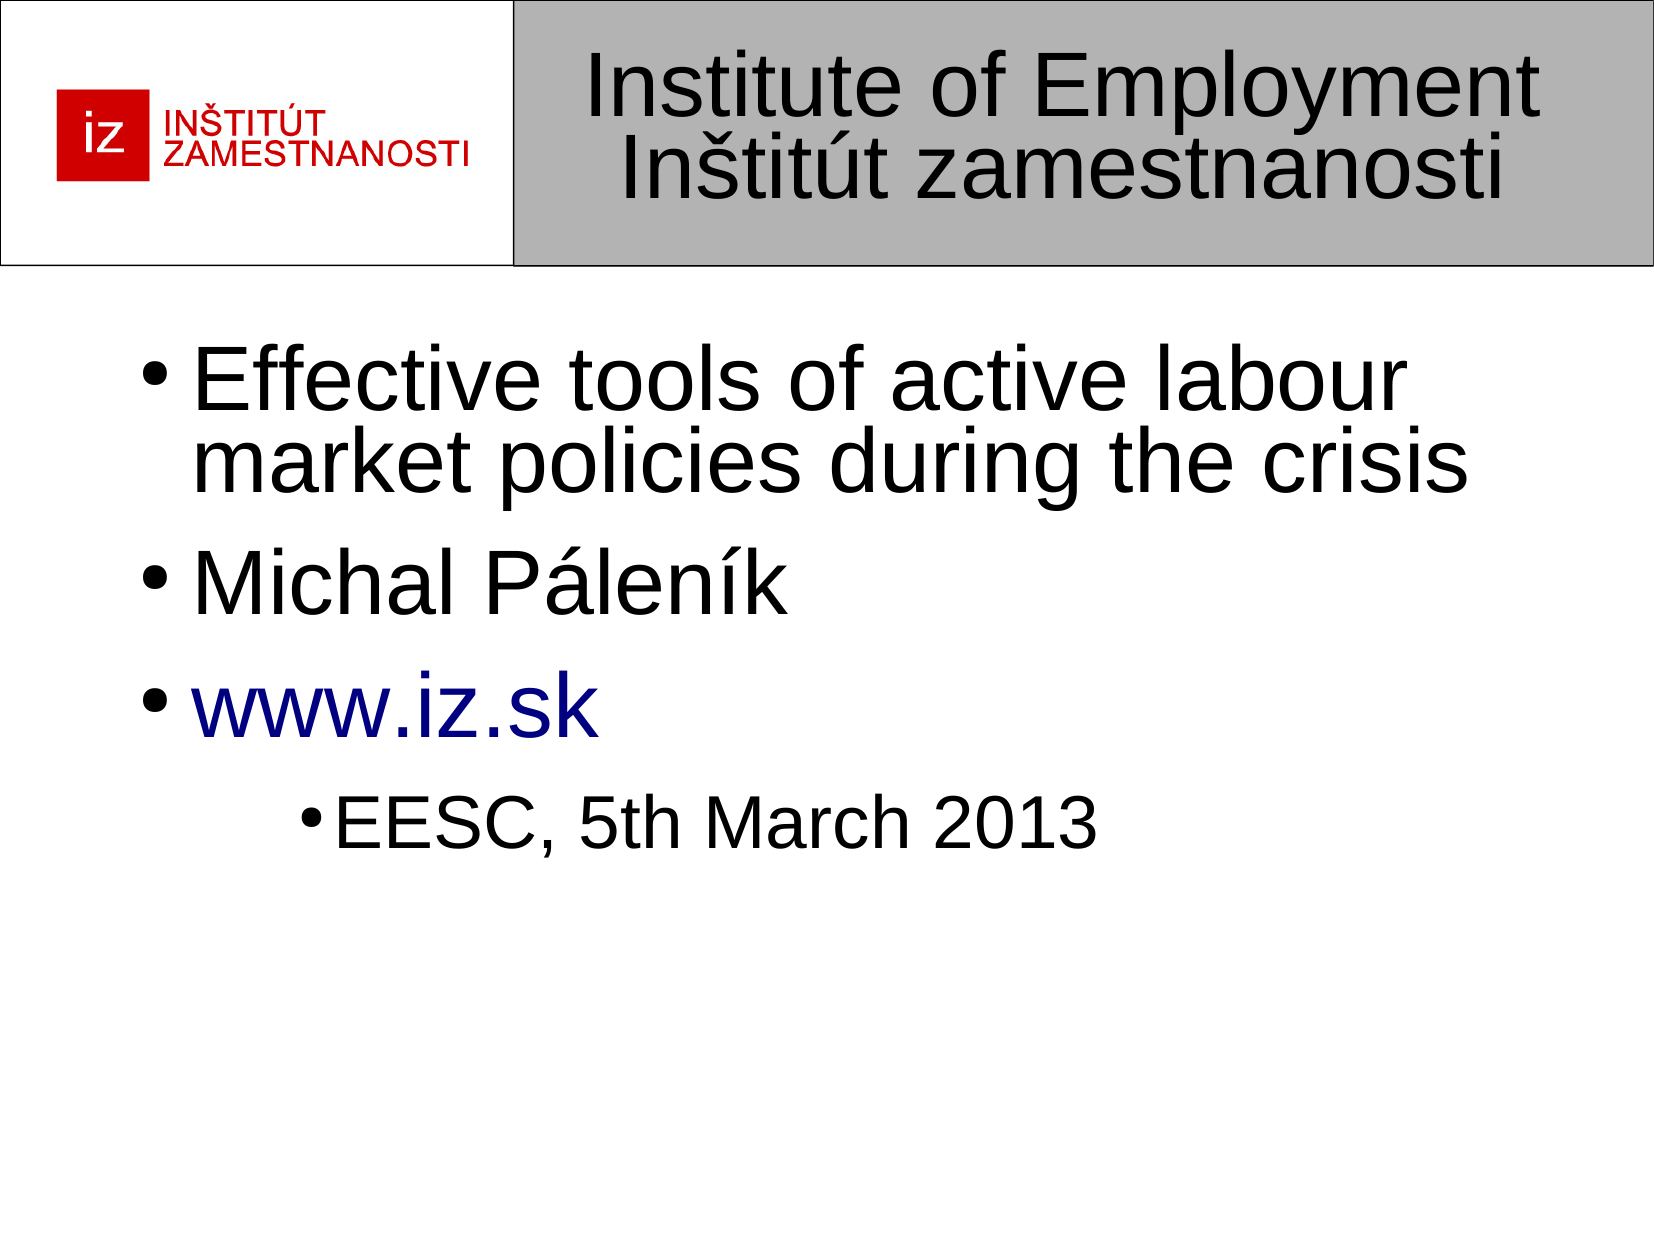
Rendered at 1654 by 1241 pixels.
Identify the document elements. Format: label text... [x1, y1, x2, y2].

title Institute of Employment Inštitút zamestnanosti [561, 29, 1565, 237]
list Effective tools of active labour market policies during the crisis Michal Páleník www.iz.sk EESC, 5th March 2013 [121, 344, 1533, 1126]
picture [5, 8, 512, 257]
